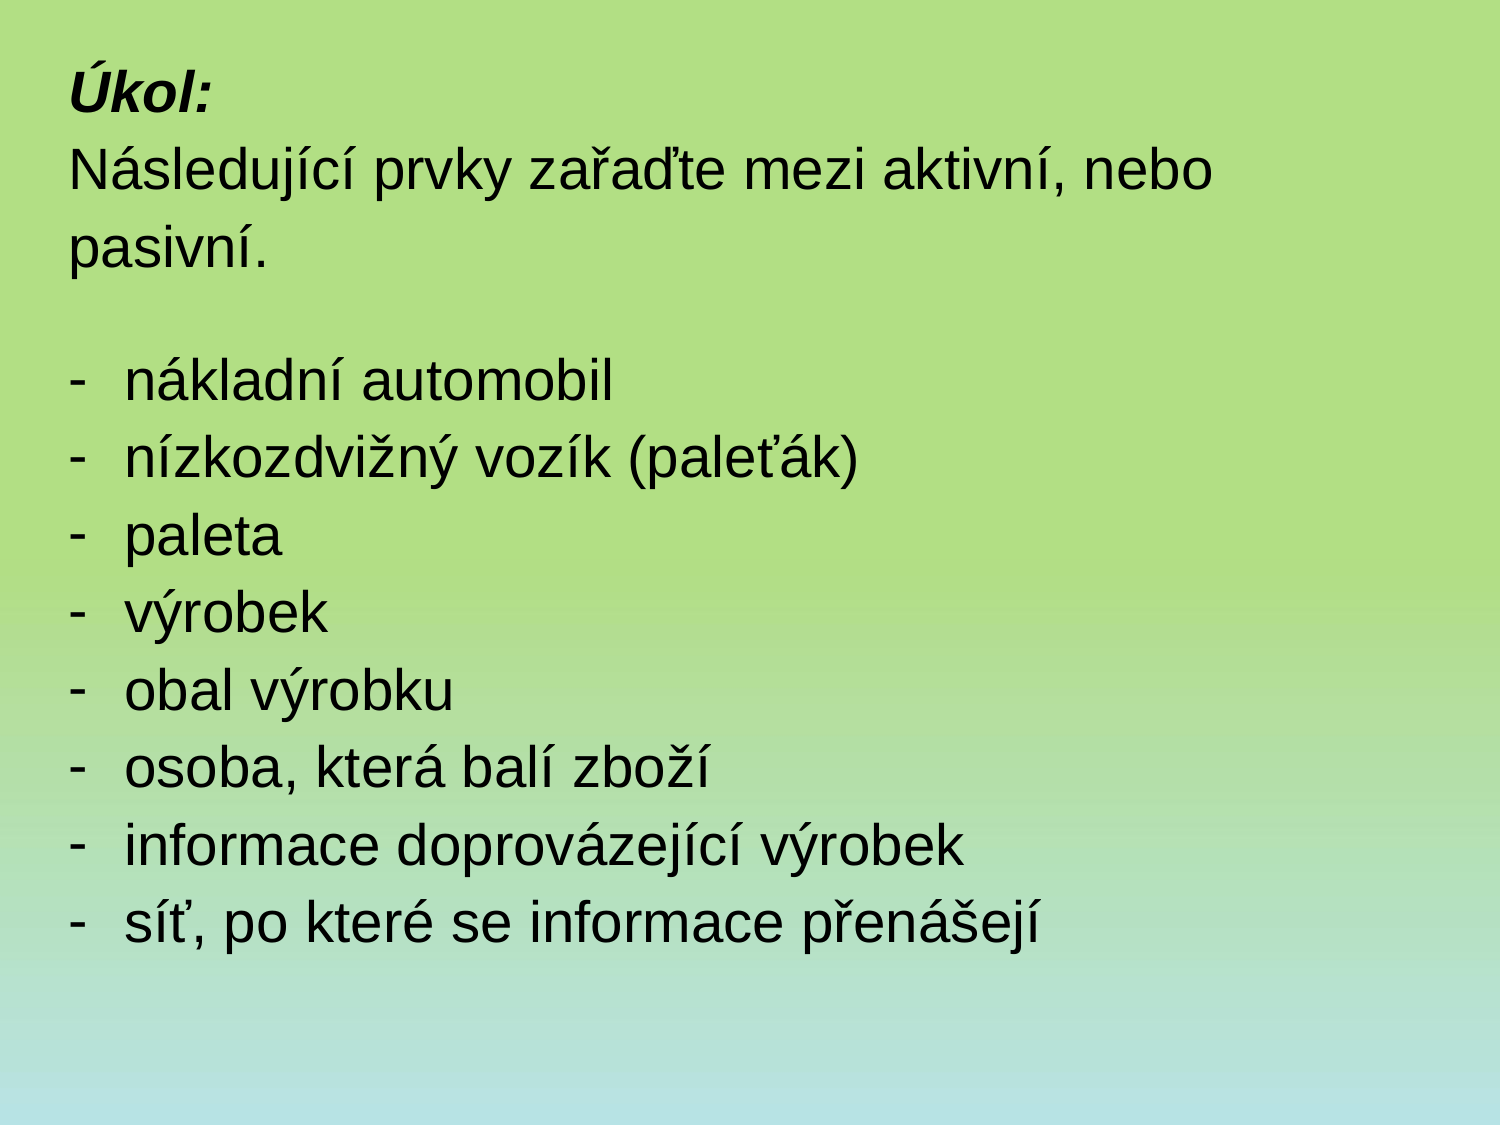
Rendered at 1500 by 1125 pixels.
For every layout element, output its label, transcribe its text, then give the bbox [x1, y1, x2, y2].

list Úkol: Následující prvky zařaďte mezi aktivní, nebo pasivní. nákladní automobil nízkozdvižný vozík (paleťák) paleta výrobek obal výrobku osoba, která balí zboží informace doprovázející výrobek síť, po které se informace přenášejí [53, 54, 1447, 994]
picture [0, 0, 1500, 1125]
